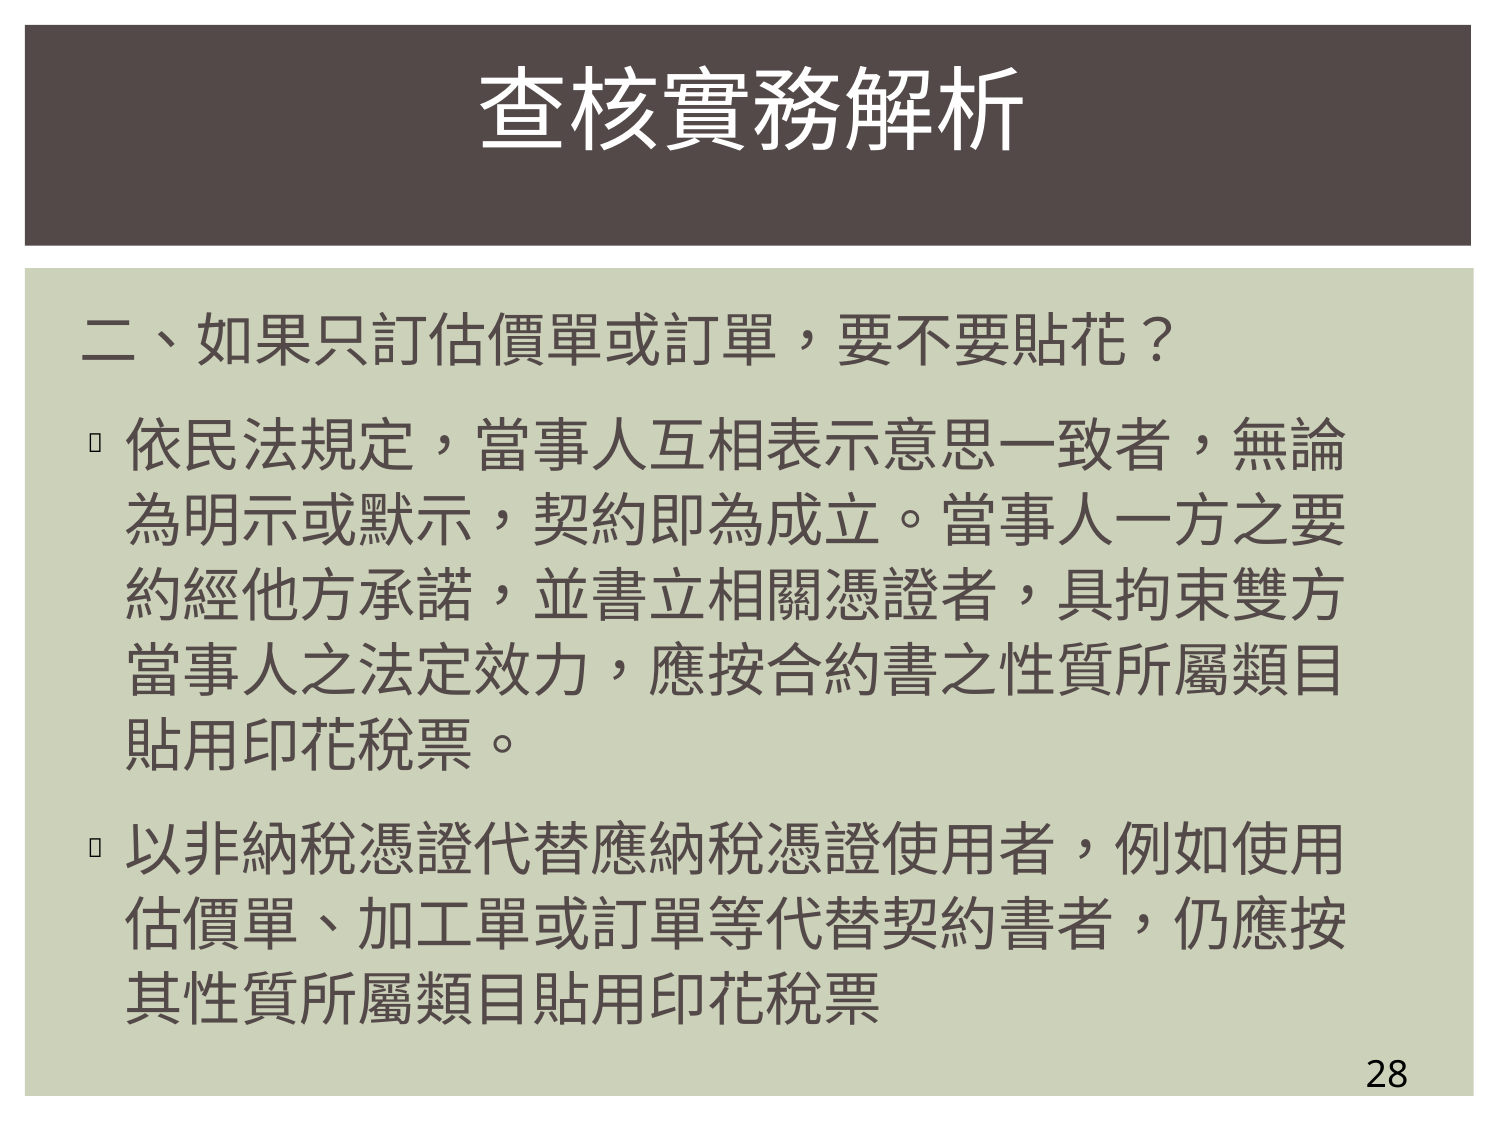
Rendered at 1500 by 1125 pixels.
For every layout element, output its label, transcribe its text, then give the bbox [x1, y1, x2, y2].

list 二、如果只訂估價單或訂單，要不要貼花？ 依民法規定，當事人互相表示意思一致者，無論為明示或默示，契約即為成立。當事人一方之要約經他方承諾，並書立相關憑證者，具拘束雙方當事人之法定效力，應按合約書之性質所屬類目貼用印花稅票。 以非納稅憑證代替應納稅憑證使用者，例如使用估價單、加工單或訂單等代替契約書者，仍應按其性質所屬類目貼用印花稅票 [64, 290, 1415, 1085]
slide_number <編號> [1350, 1042, 1447, 1088]
title 查核實務解析 [76, 44, 1427, 232]
